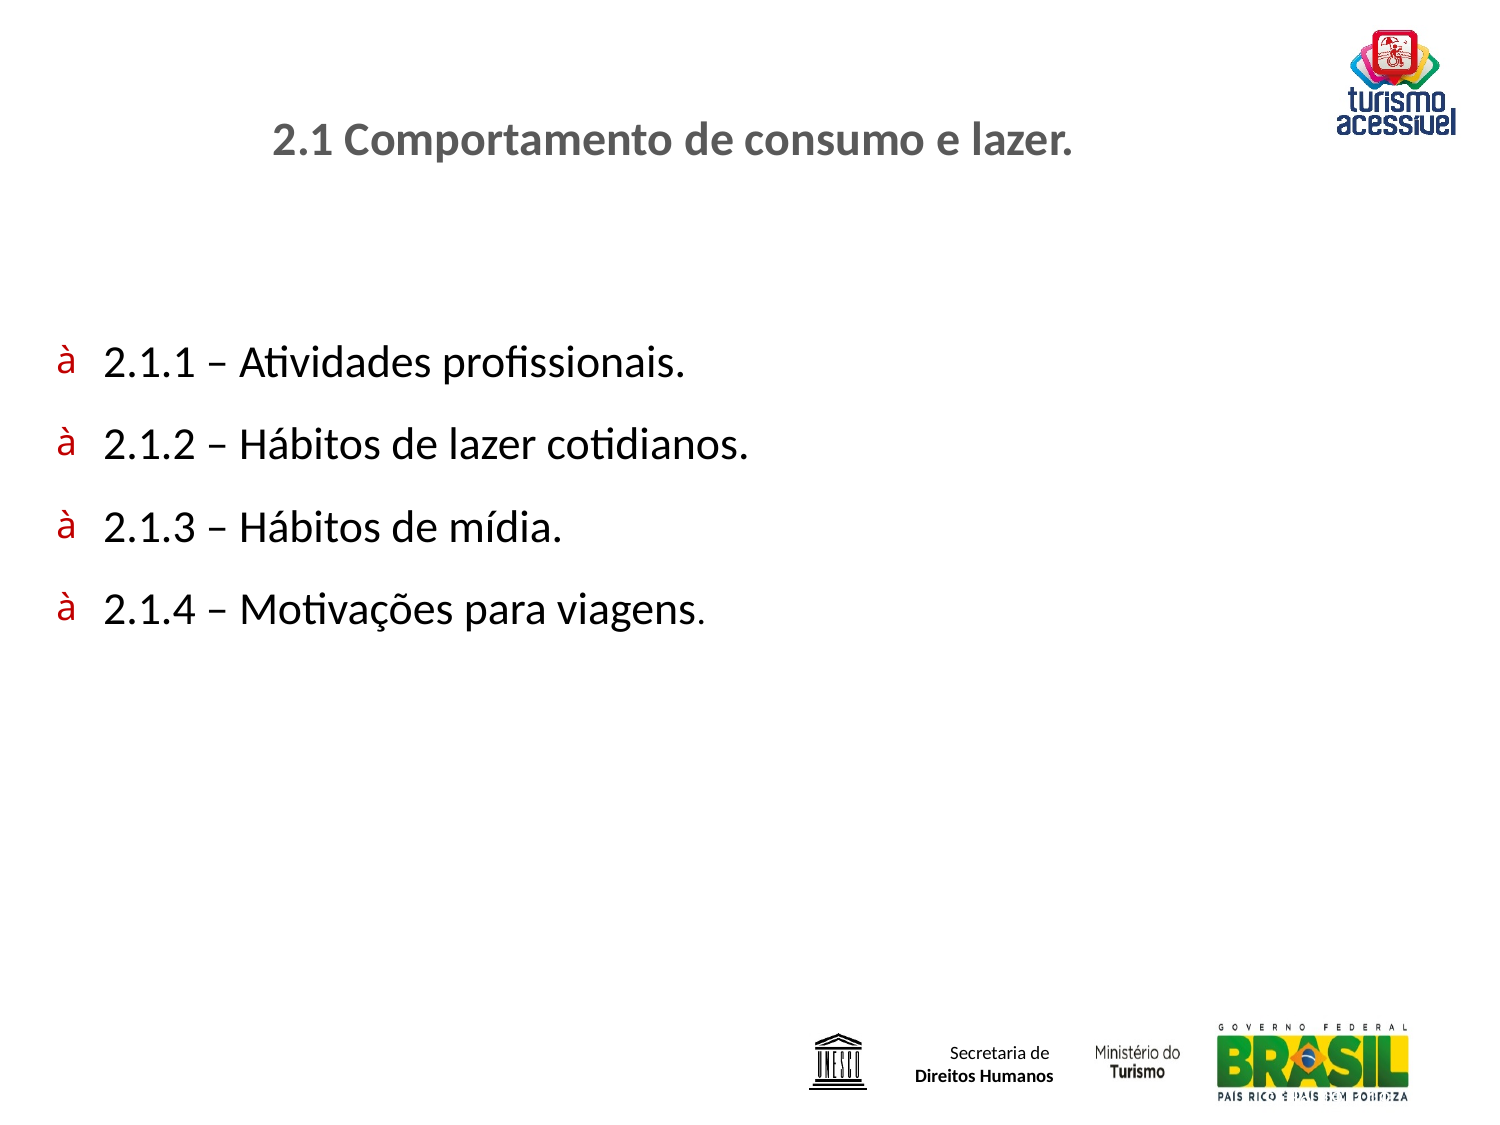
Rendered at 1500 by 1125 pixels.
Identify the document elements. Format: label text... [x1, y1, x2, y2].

title 2.1 Comportamento de consumo e lazer. [8, 70, 1341, 173]
text_box 2.1.1 – Atividades profissionais. 2.1.2 – Hábitos de lazer cotidianos. 2.1.3 – Hábitos de mídia. 2.1.4 – Motivações para viagens. [41, 297, 791, 642]
text_box Slide 49/119 [1248, 1076, 1483, 1122]
